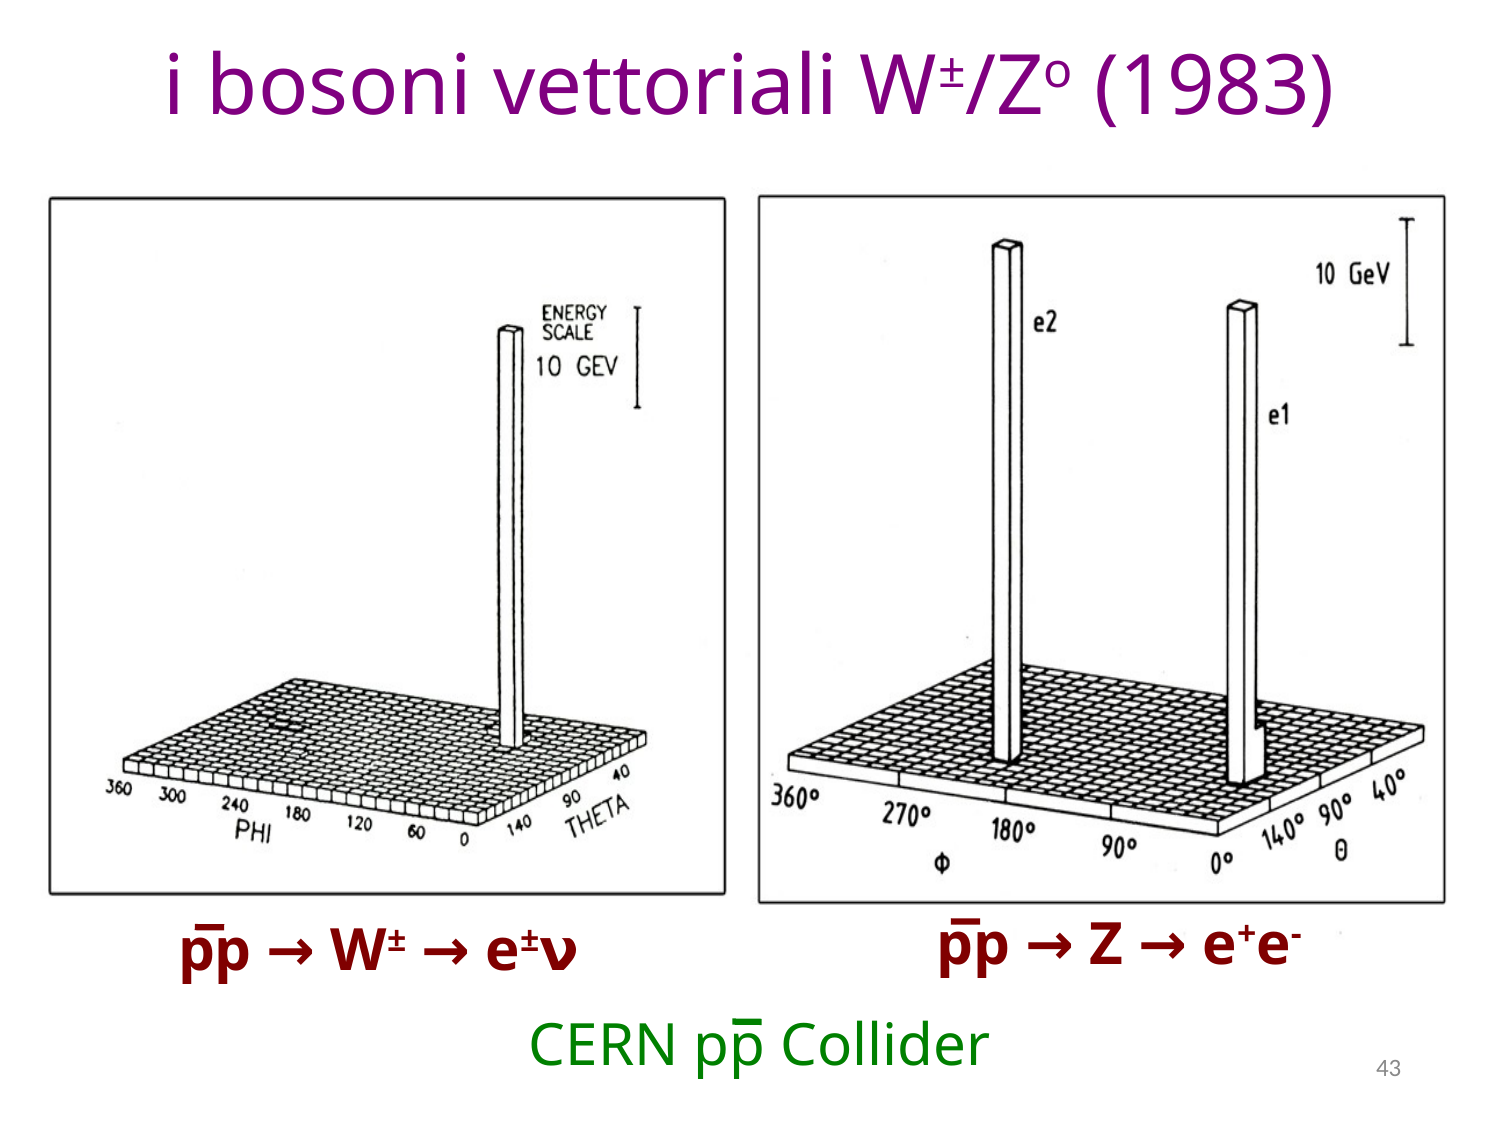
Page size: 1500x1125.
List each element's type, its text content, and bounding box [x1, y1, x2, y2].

text_box pp → W± → e±ν [127, 897, 630, 987]
text_box i bosoni vettoriali W±/Zo (1983) [75, 0, 1424, 148]
text_box <numero> [1343, 1042, 1417, 1095]
picture [31, 165, 1474, 940]
text_box pp → Z → e+e- [868, 891, 1371, 981]
text_box CERN pp Collider [177, 962, 1343, 1110]
